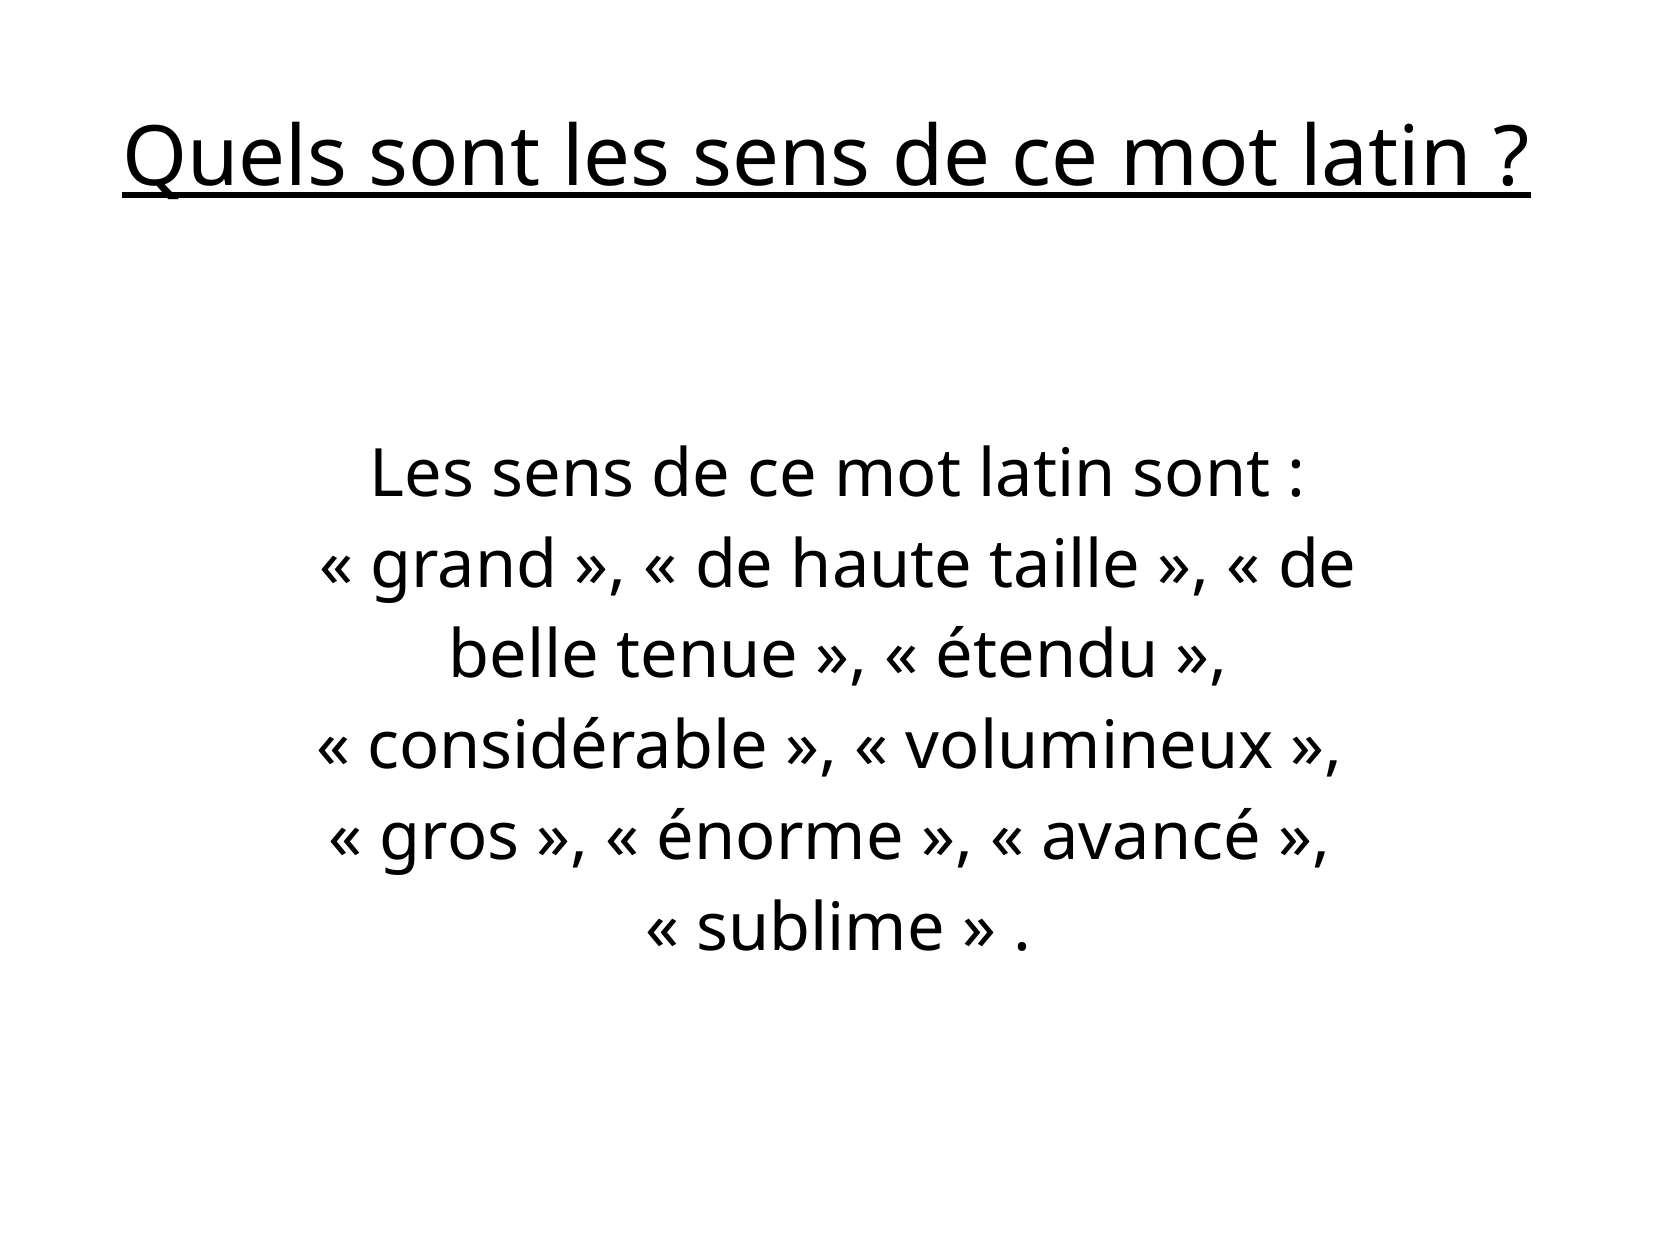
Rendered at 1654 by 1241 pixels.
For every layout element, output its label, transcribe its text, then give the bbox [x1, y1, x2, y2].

title Quels sont les sens de ce mot latin ? [82, 49, 1571, 257]
text_box Les sens de ce mot latin sont : « grand », « de haute taille », « de belle tenue », « étendu », « considérable », « volumineux », « gros », « énorme », « avancé », « sublime » . [259, 417, 1418, 991]
